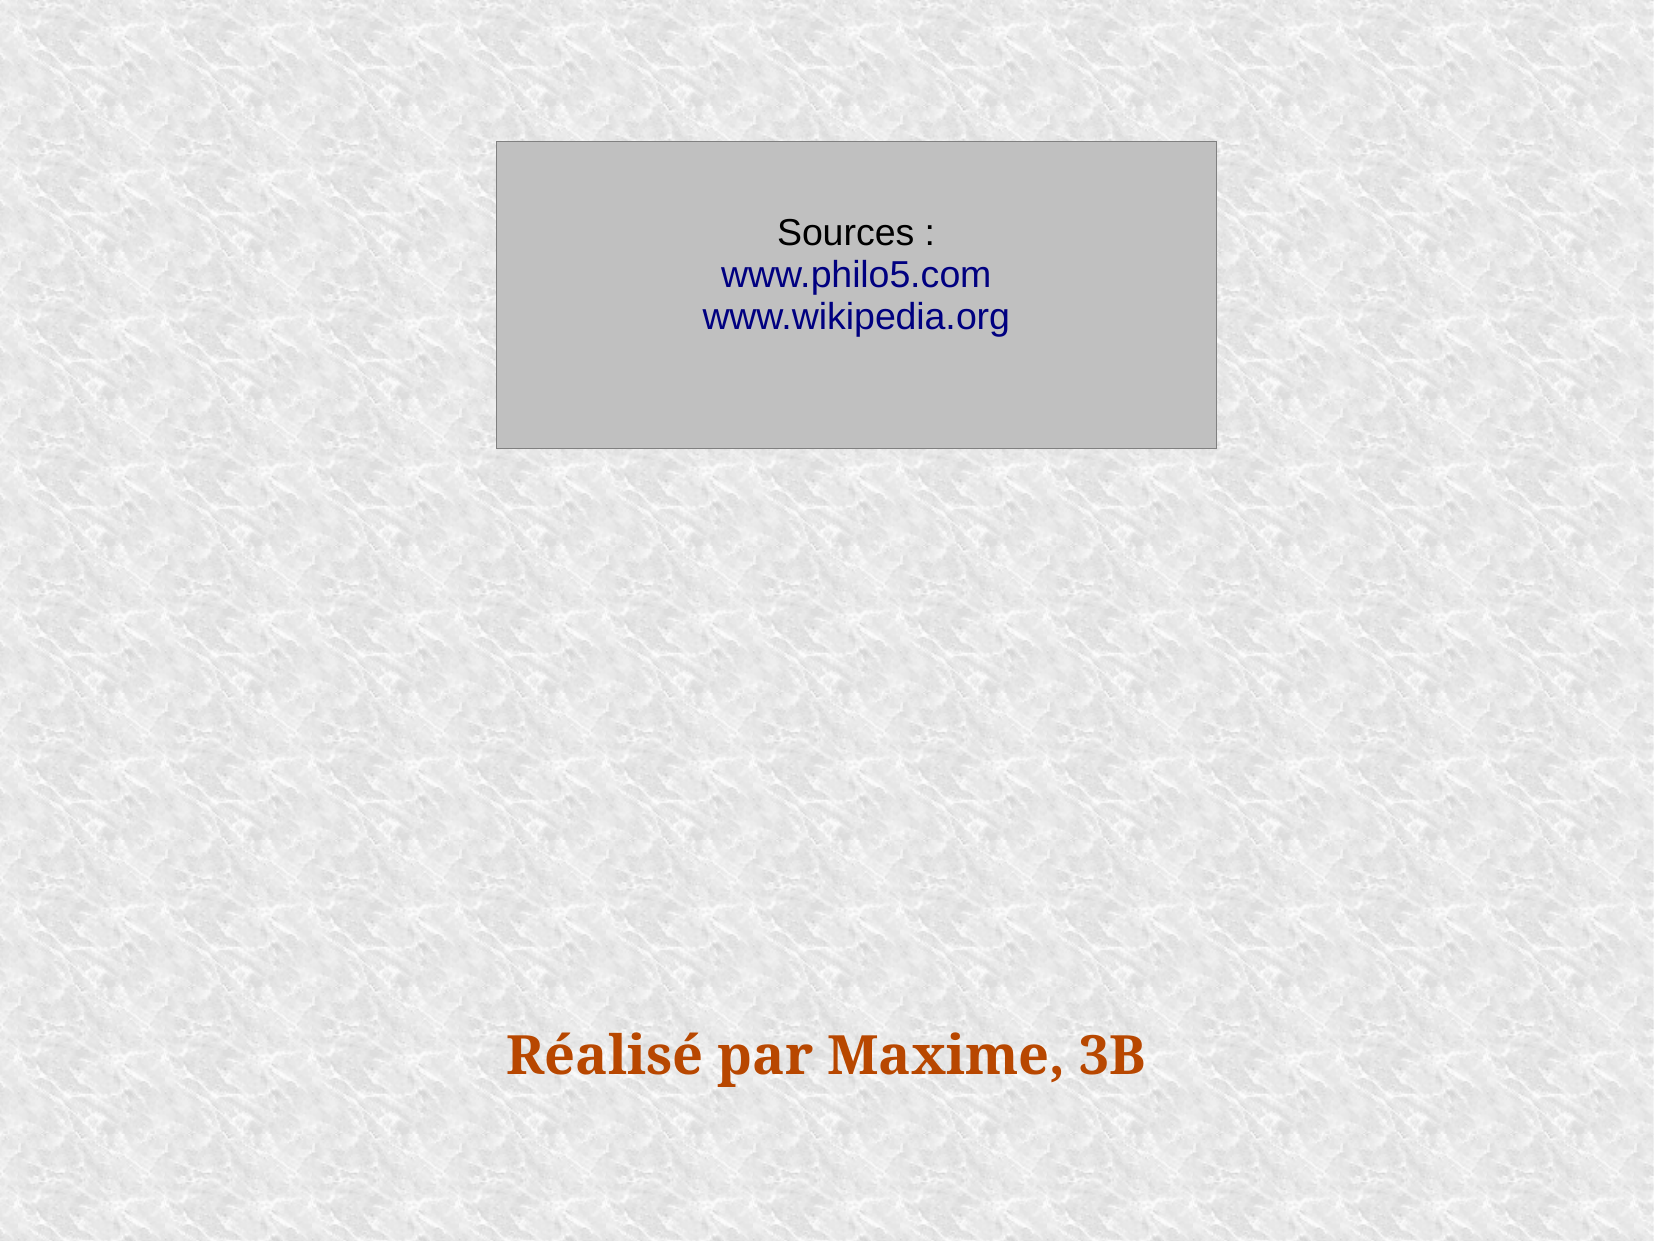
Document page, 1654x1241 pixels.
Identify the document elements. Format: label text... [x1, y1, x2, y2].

title Réalisé par Maxime, 3B [82, 950, 1571, 1158]
picture [0, 0, 1654, 1241]
text_box Sources : www.philo5.com www.wikipedia.org [496, 141, 1217, 449]
